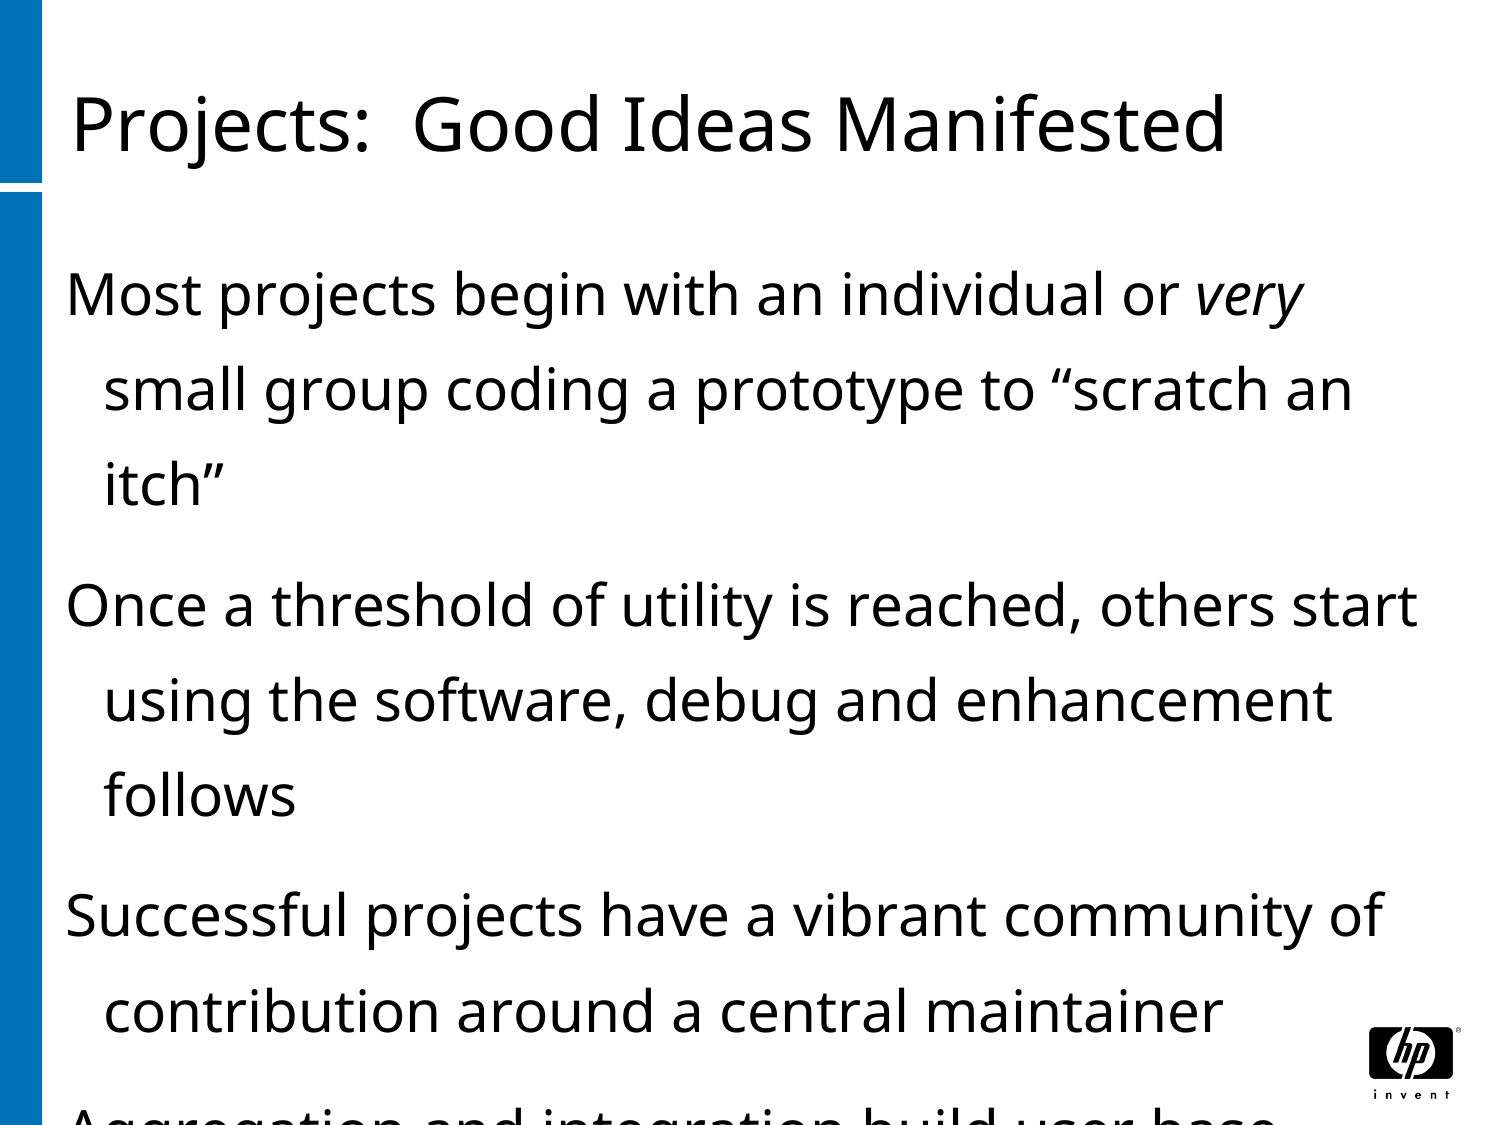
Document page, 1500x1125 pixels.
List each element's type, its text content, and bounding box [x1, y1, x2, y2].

list Most projects begin with an individual or very small group coding a prototype to “scratch an itch” Once a threshold of utility is reached, others start using the software, debug and enhancement follows Successful projects have a vibrant community of contribution around a central maintainer Aggregation and integration build user base [65, 237, 1422, 982]
title Projects: Good Ideas Manifested [70, 26, 1423, 198]
picture [1369, 1027, 1461, 1099]
